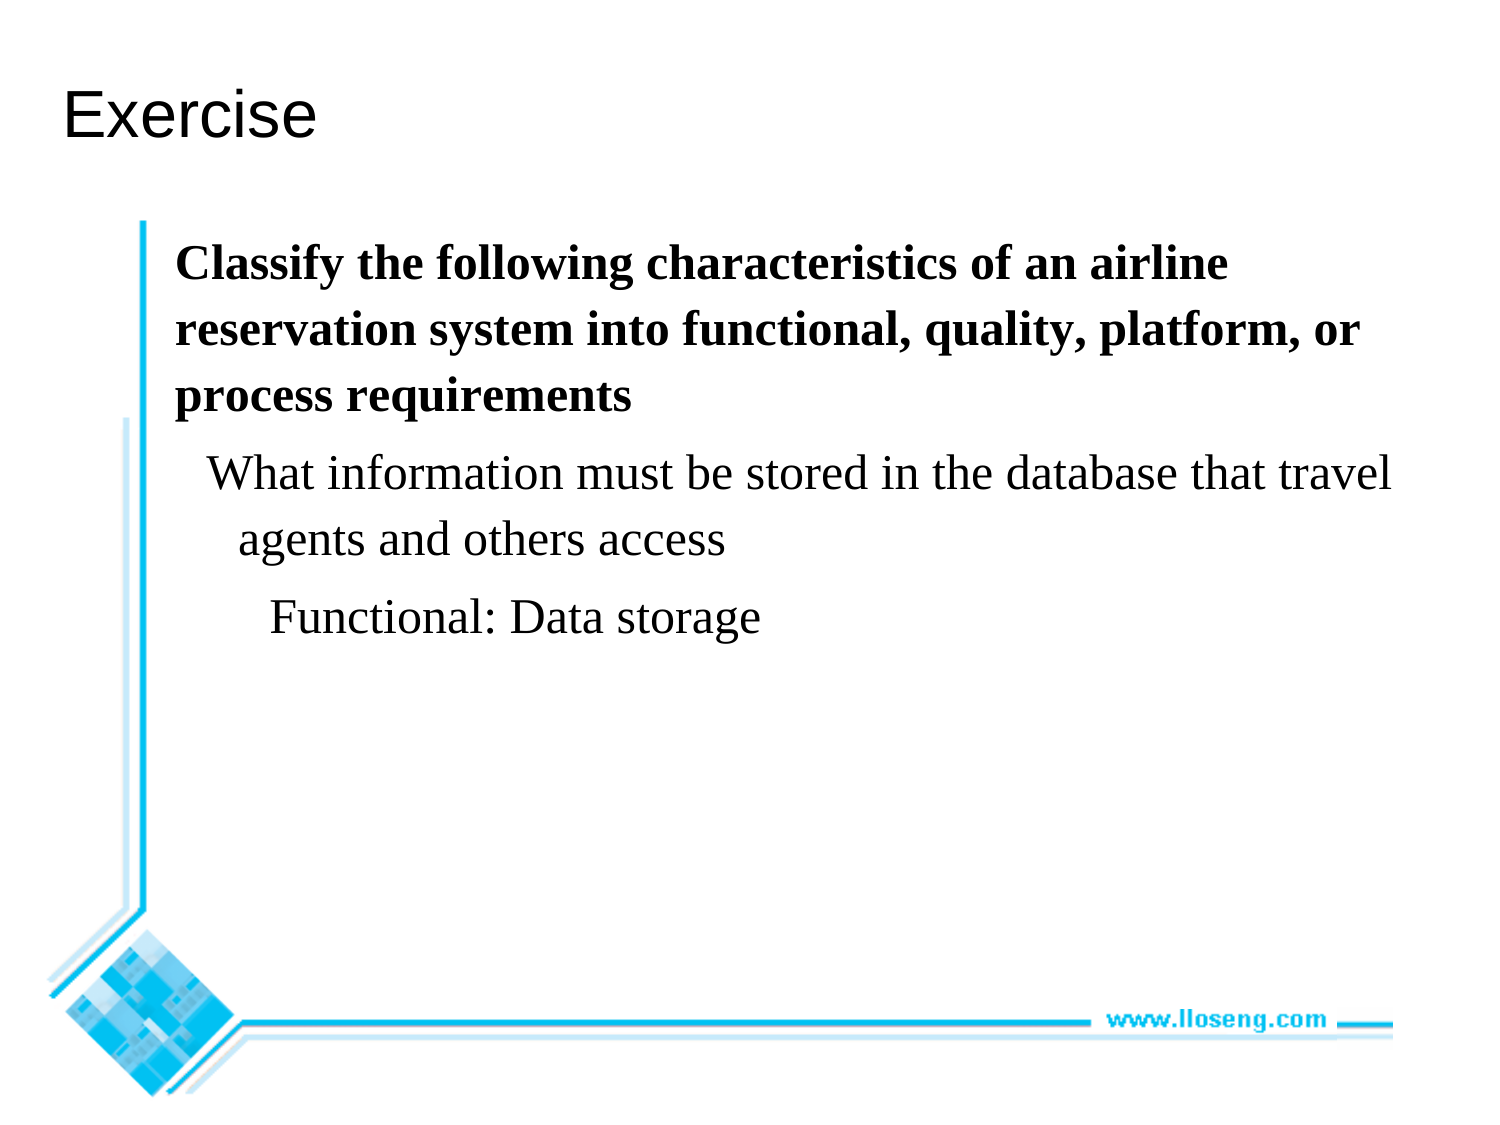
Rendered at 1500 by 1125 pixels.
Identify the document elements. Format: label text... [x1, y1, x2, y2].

title Exercise [62, 37, 1413, 188]
list Classify the following characteristics of an airline reservation system into functional, quality, platform, or process requirements What information must be stored in the database that travel agents and others access Functional: Data storage [174, 224, 1413, 1013]
picture [35, 209, 1393, 1099]
